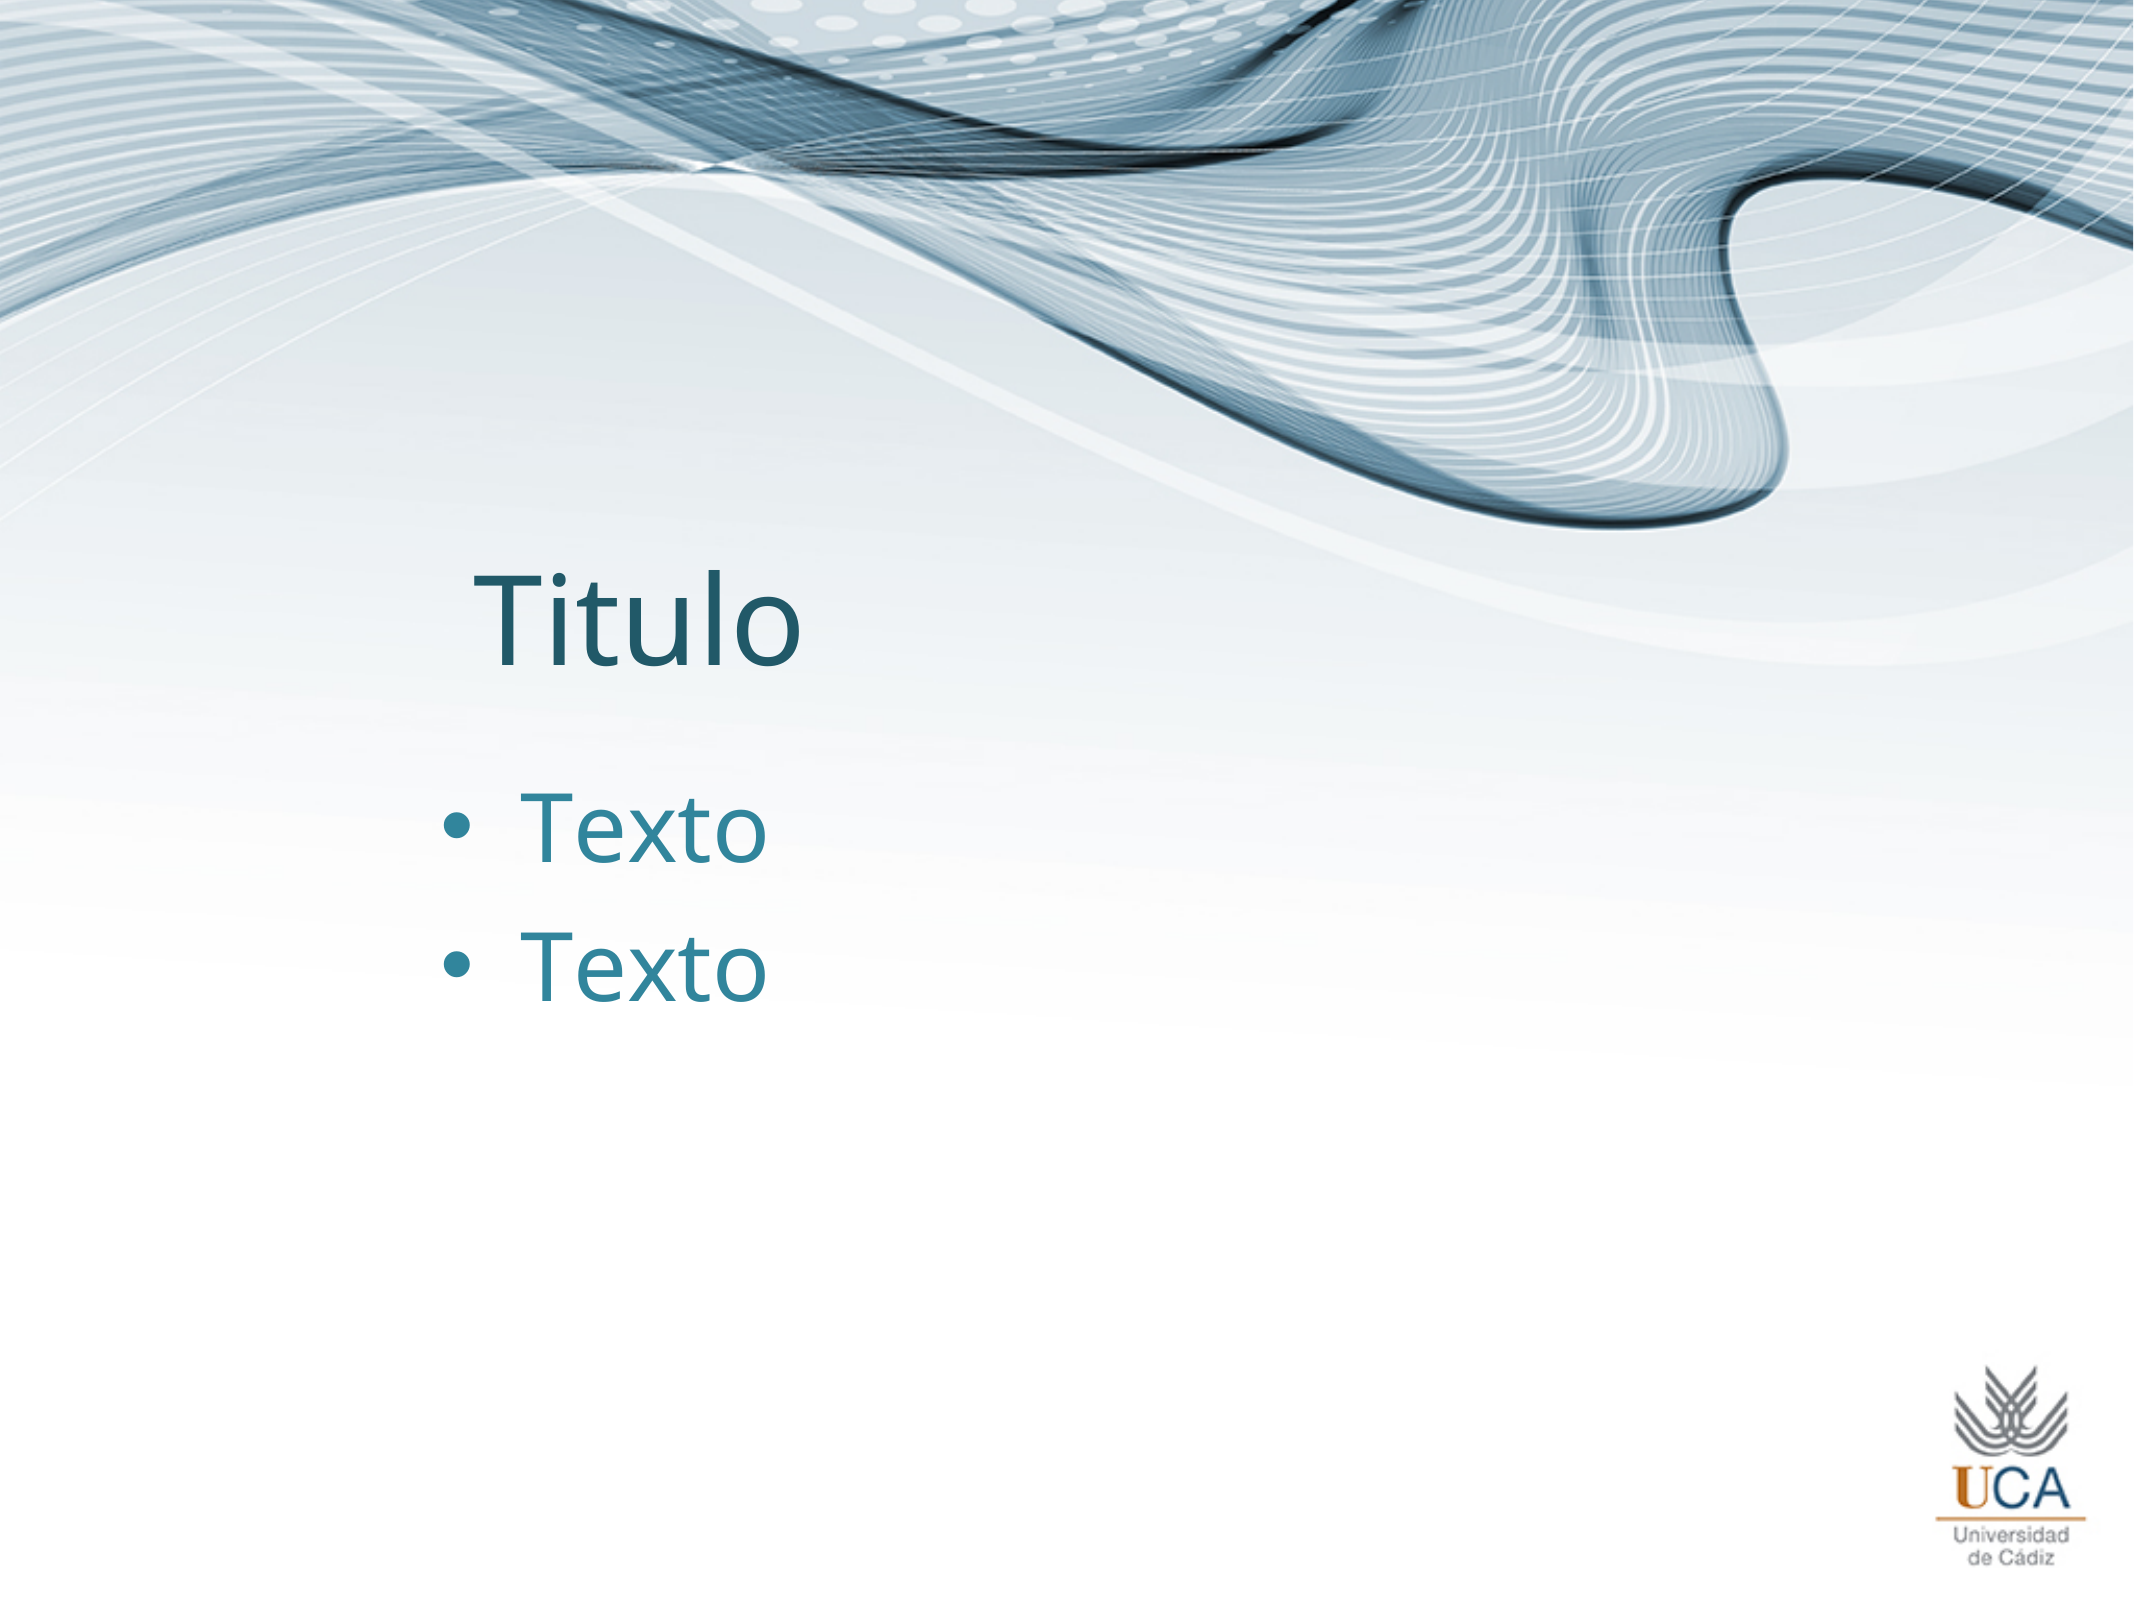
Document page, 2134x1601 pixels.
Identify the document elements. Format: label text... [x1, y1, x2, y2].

text_box Titulo [432, 526, 867, 706]
picture [0, 0, 2134, 1601]
list Texto Texto [418, 755, 1582, 1186]
